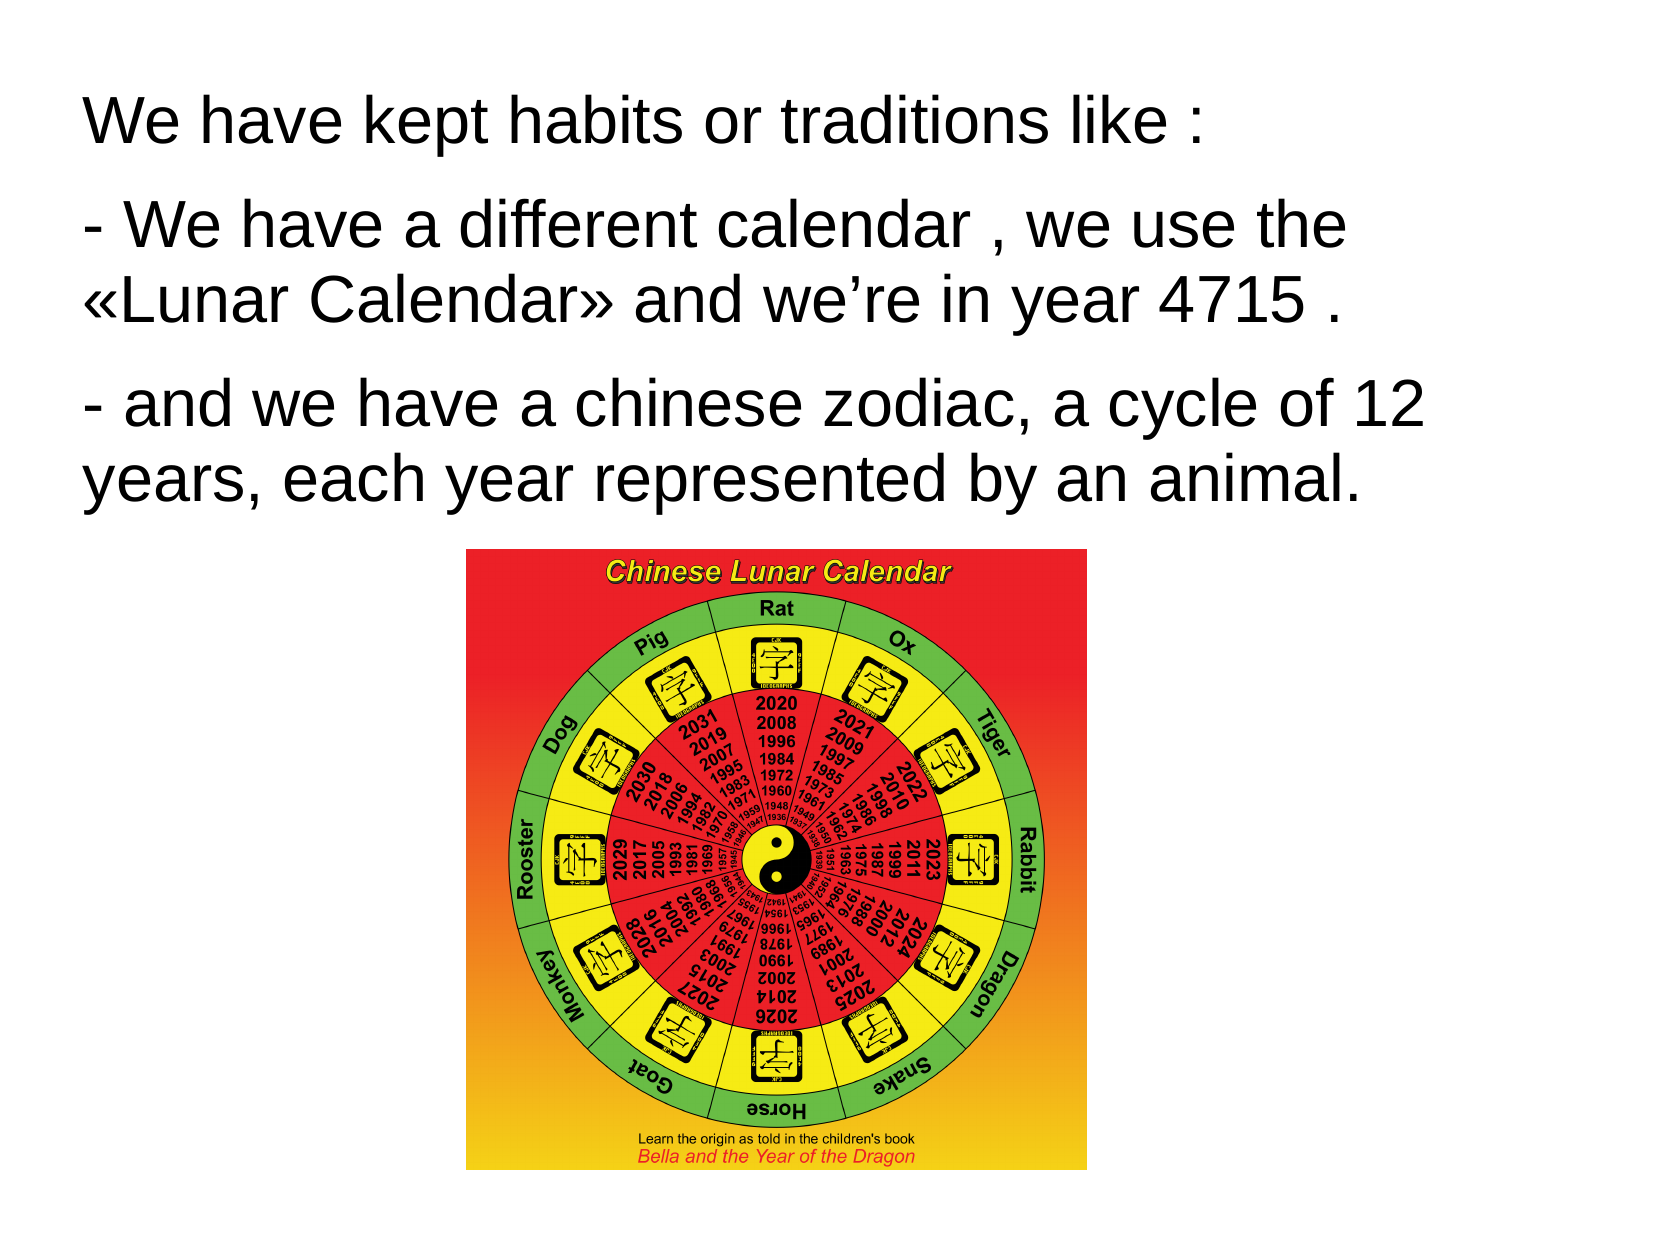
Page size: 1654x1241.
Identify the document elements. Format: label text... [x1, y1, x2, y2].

list We have kept habits or traditions like : - We have a different calendar , we use the «Lunar Calendar» and we’re in year 4715 . - and we have a chinese zodiac, a cycle of 12 years, each year represented by an animal. [82, 82, 1571, 1109]
picture [466, 549, 1087, 1170]
